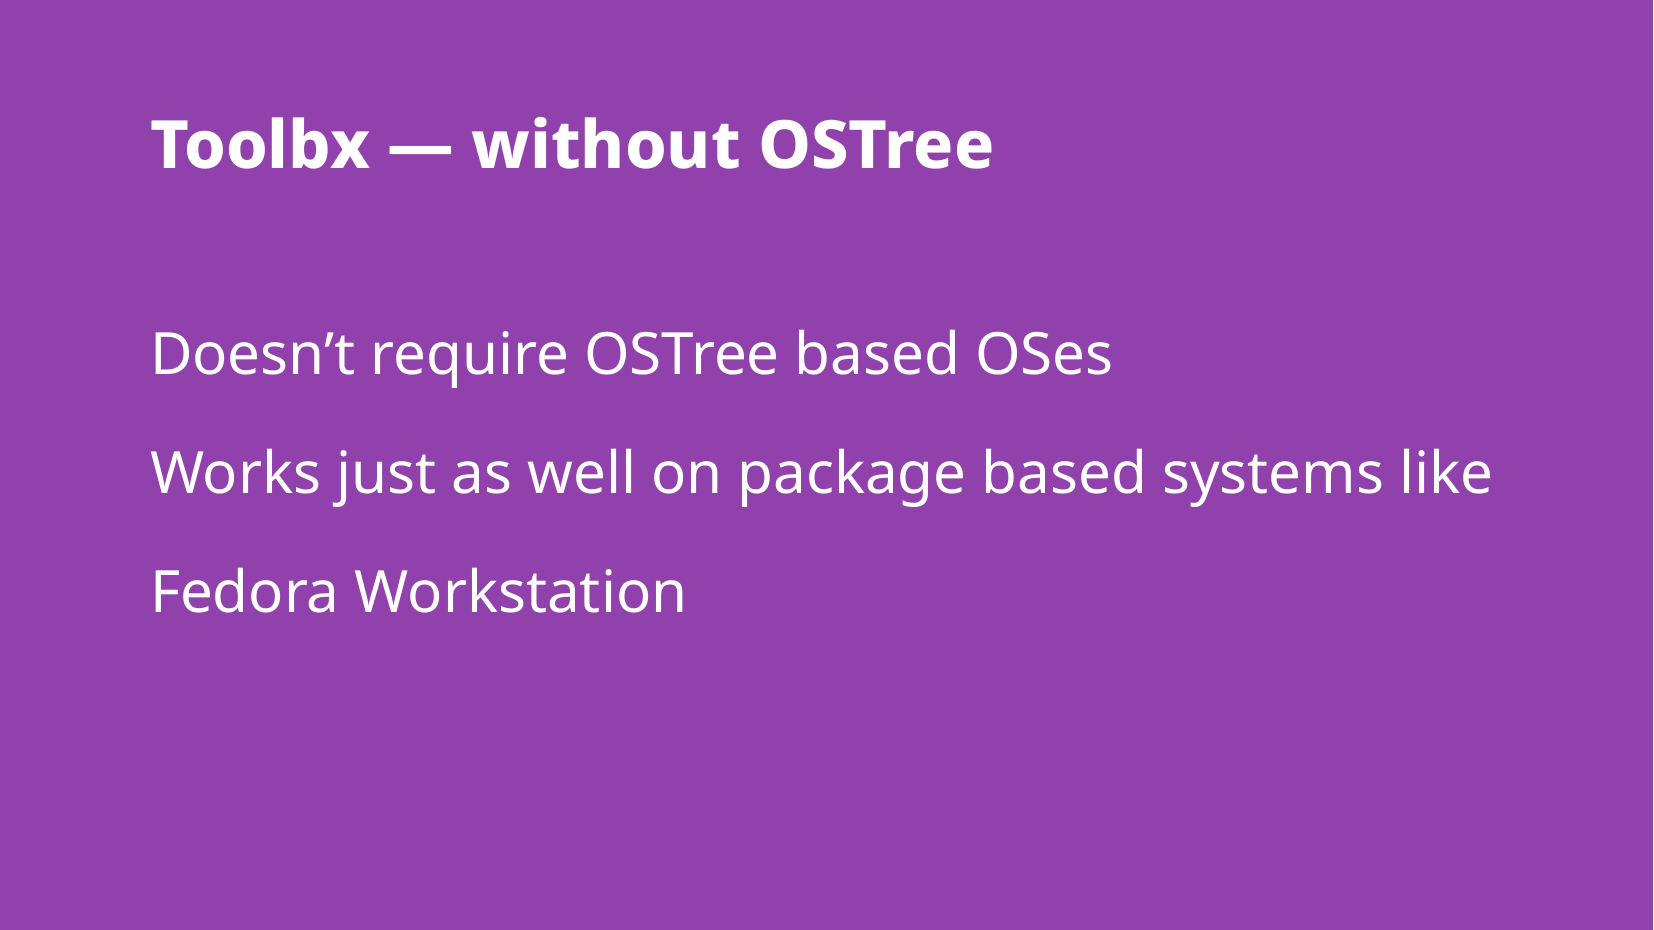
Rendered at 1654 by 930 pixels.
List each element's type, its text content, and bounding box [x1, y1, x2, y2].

subtitle Doesn’t require OSTree based OSes Works just as well on package based systems like Fedora Workstation [150, 272, 1501, 812]
title Toolbx — without OSTree [150, 107, 1501, 188]
